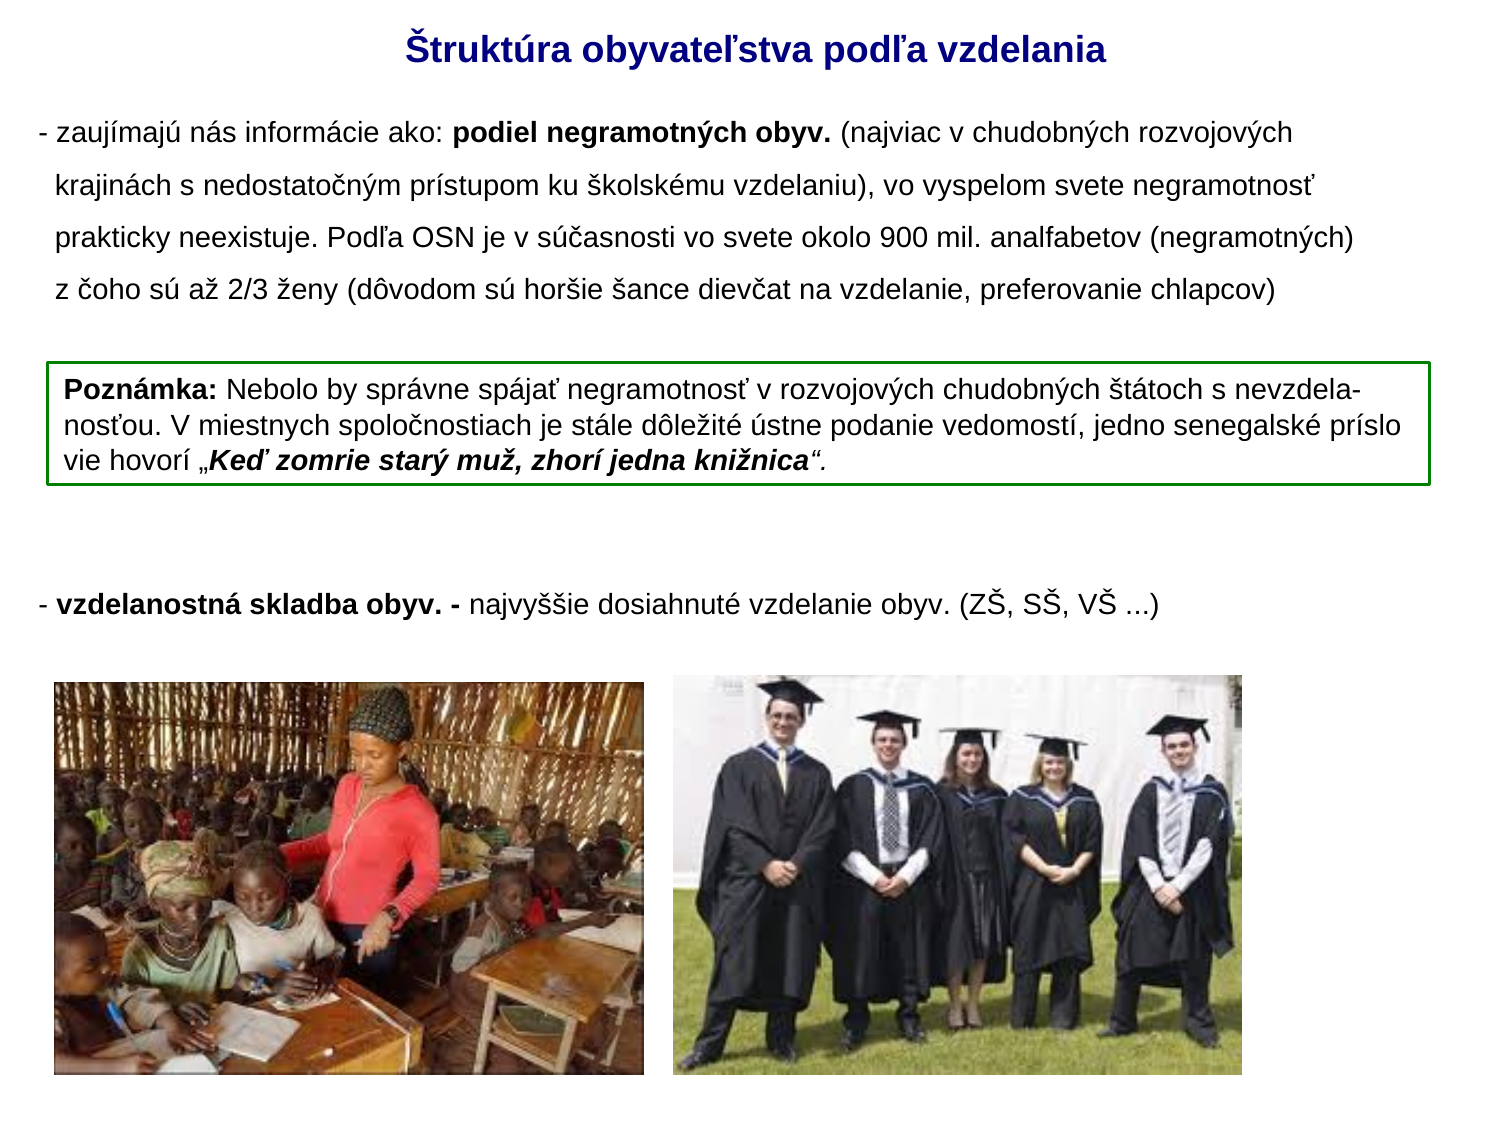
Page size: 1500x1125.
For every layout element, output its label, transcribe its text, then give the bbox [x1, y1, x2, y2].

text_box Štruktúra obyvateľstva podľa vzdelania [224, 17, 1288, 78]
text_box - zaujímajú nás informácie ako: podiel negramotných obyv. (najviac v chudobných rozvojových krajinách s nedostatočným prístupom ku školskému vzdelaniu), vo vyspelom svete negramotnosť prakticky neexistuje. Podľa OSN je v súčasnosti vo svete okolo 900 mil. analfabetov (negramotných) z čoho sú až 2/3 ženy (dôvodom sú horšie šance dievčat na vzdelanie, preferovanie chlapcov) - vzdelanostná skladba obyv. - najvyššie dosiahnuté vzdelanie obyv. (ZŠ, SŠ, VŠ ...) [23, 88, 1477, 628]
picture [673, 675, 1242, 1075]
picture [54, 682, 644, 1075]
text_box Poznámka: Nebolo by správne spájať negramotnosť v rozvojových chudobných štátoch s nevzdela-nosťou. V miestnych spoločnostiach je stále dôležité ústne podanie vedomostí, jedno senegalské príslo vie hovorí „Keď zomrie starý muž, zhorí jedna knižnica“. [47, 362, 1430, 485]
